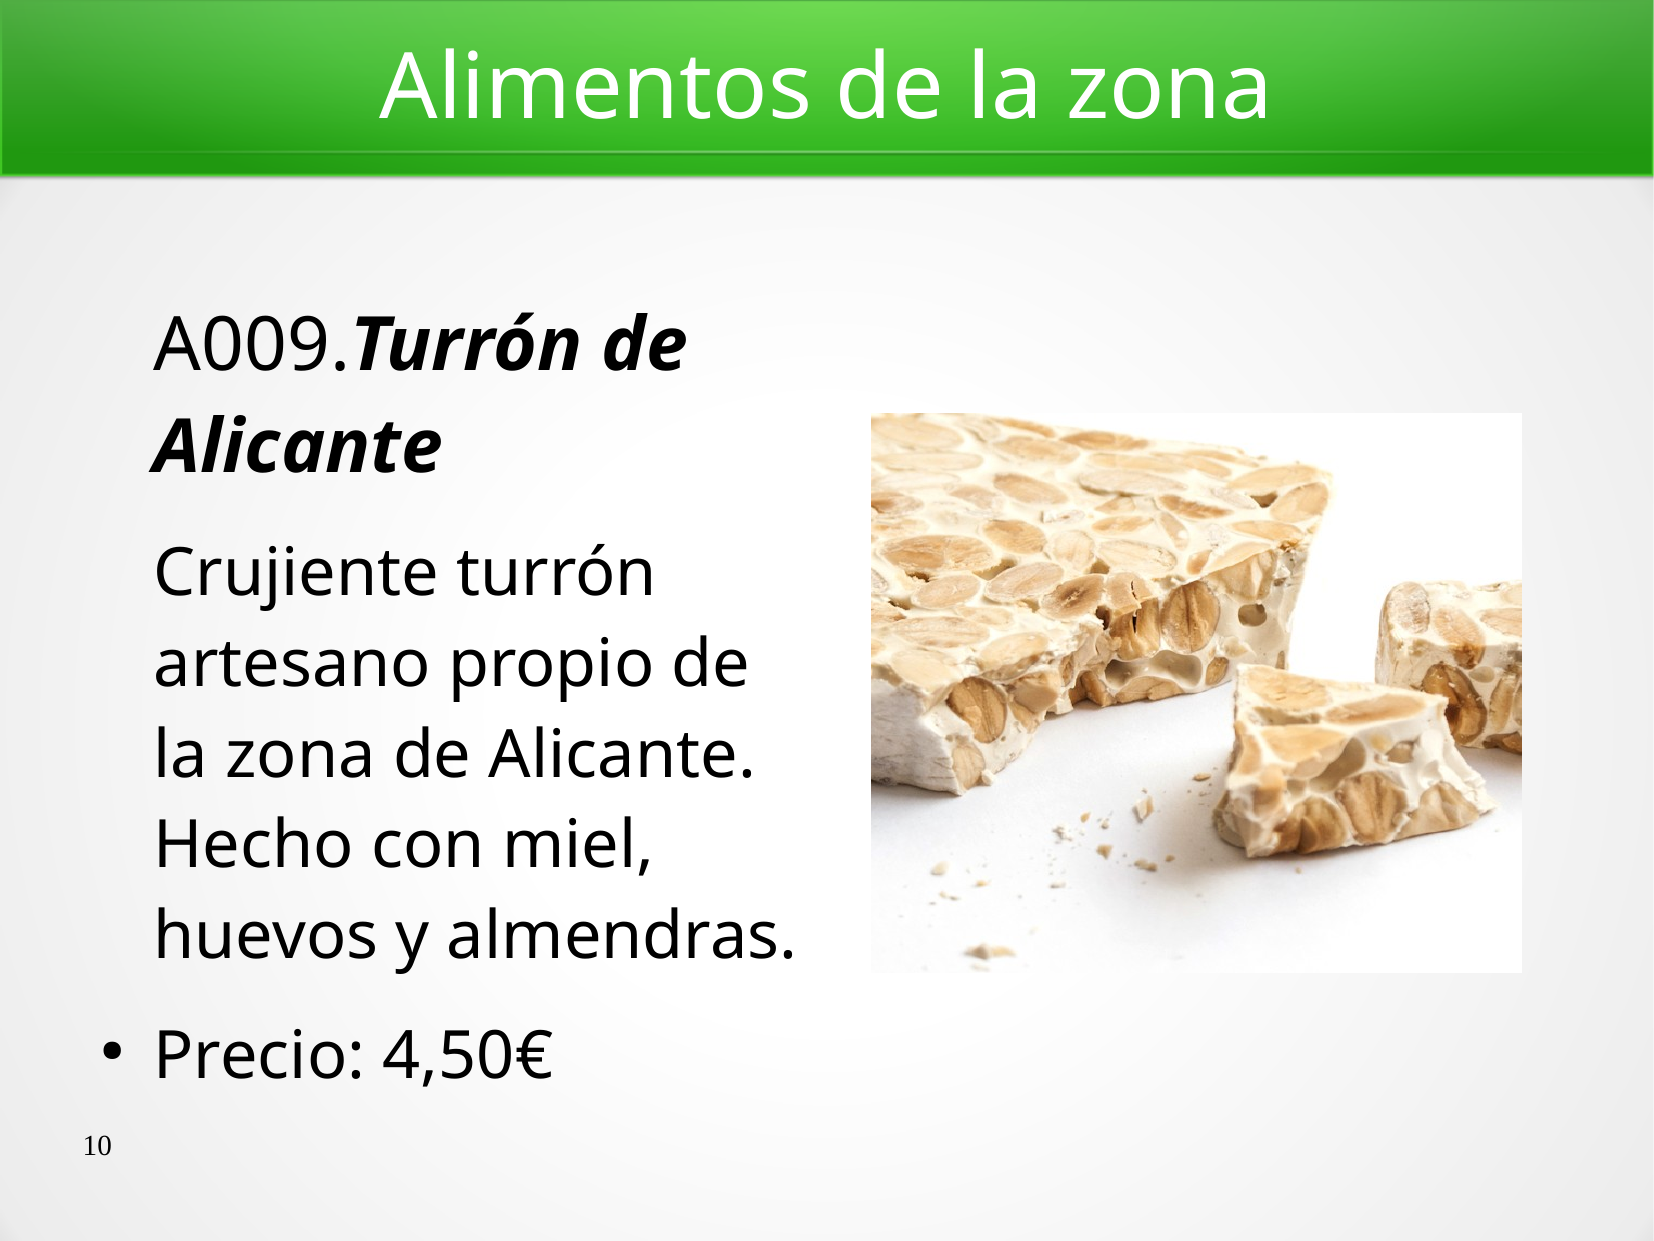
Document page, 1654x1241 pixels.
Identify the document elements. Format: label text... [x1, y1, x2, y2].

list A009.Turrón de Alicante Crujiente turrón artesano propio de la zona de Alicante. Hecho con miel, huevos y almendras. Precio: 4,50€ [82, 290, 809, 1010]
title Alimentos de la zona [82, 11, 1571, 154]
picture [0, 0, 1654, 1241]
